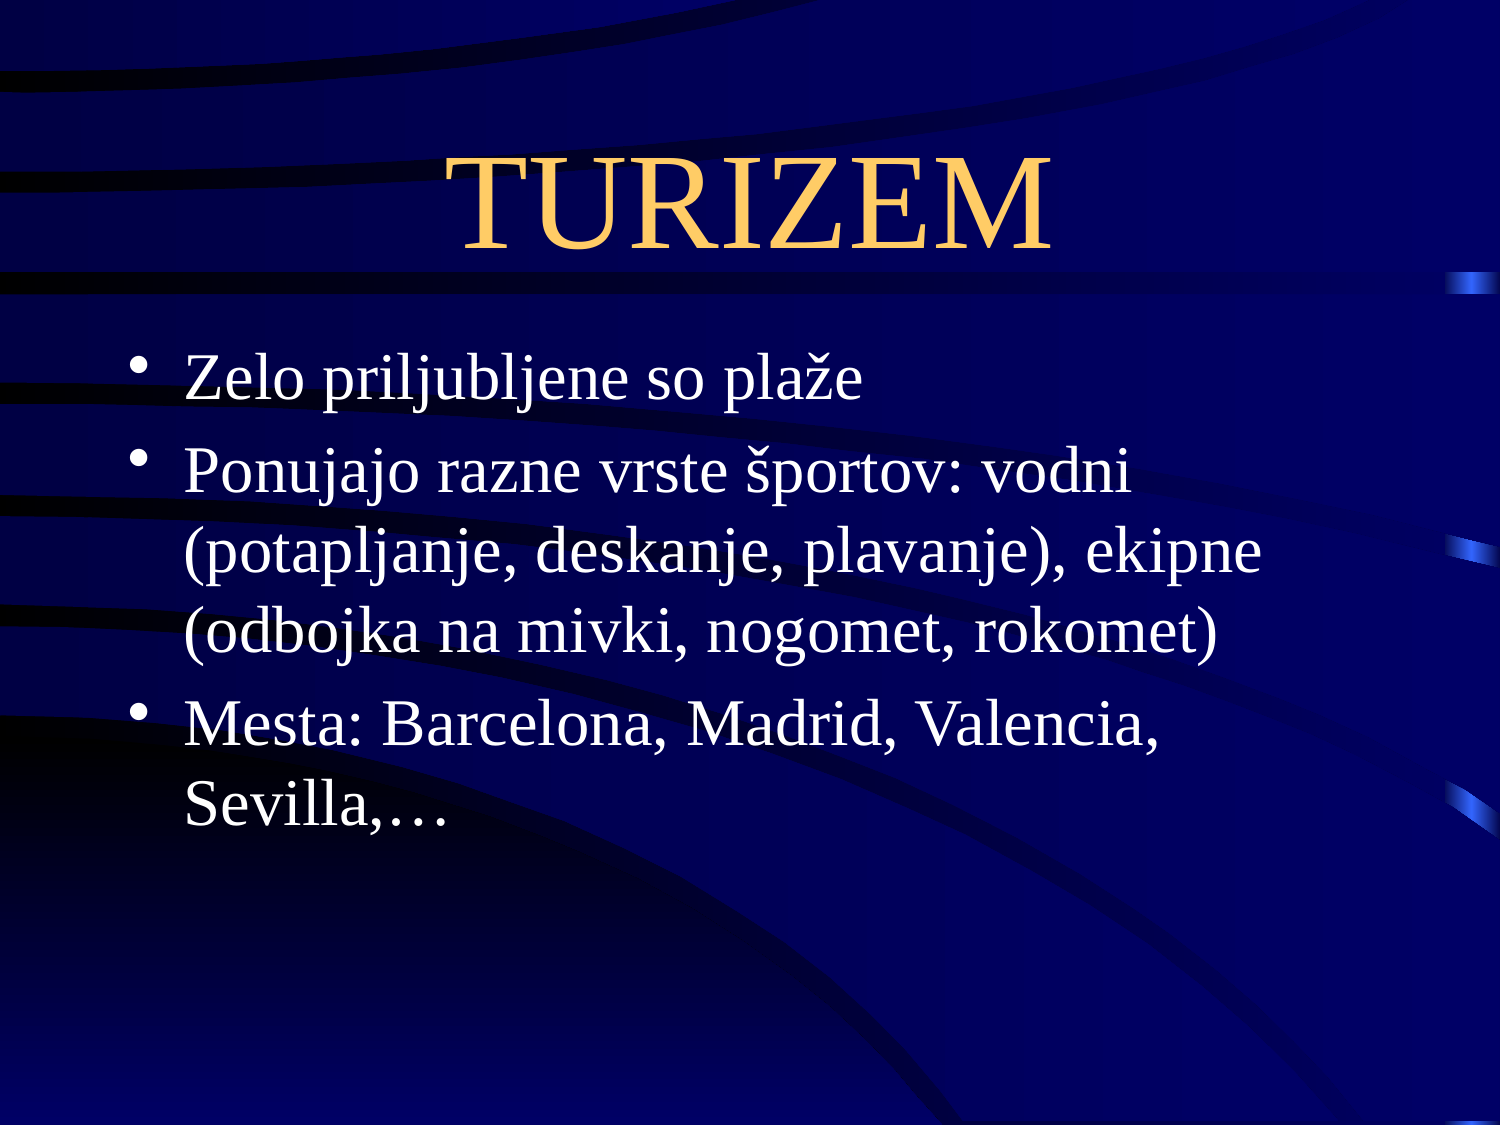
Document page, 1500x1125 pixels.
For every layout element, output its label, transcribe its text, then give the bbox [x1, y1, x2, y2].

list Zelo priljubljene so plaže Ponujajo razne vrste športov: vodni (potapljanje, deskanje, plavanje), ekipne (odbojka na mivki, nogomet, rokomet) Mesta: Barcelona, Madrid, Valencia, Sevilla,… [112, 324, 1388, 1000]
title TURIZEM [112, 99, 1388, 288]
